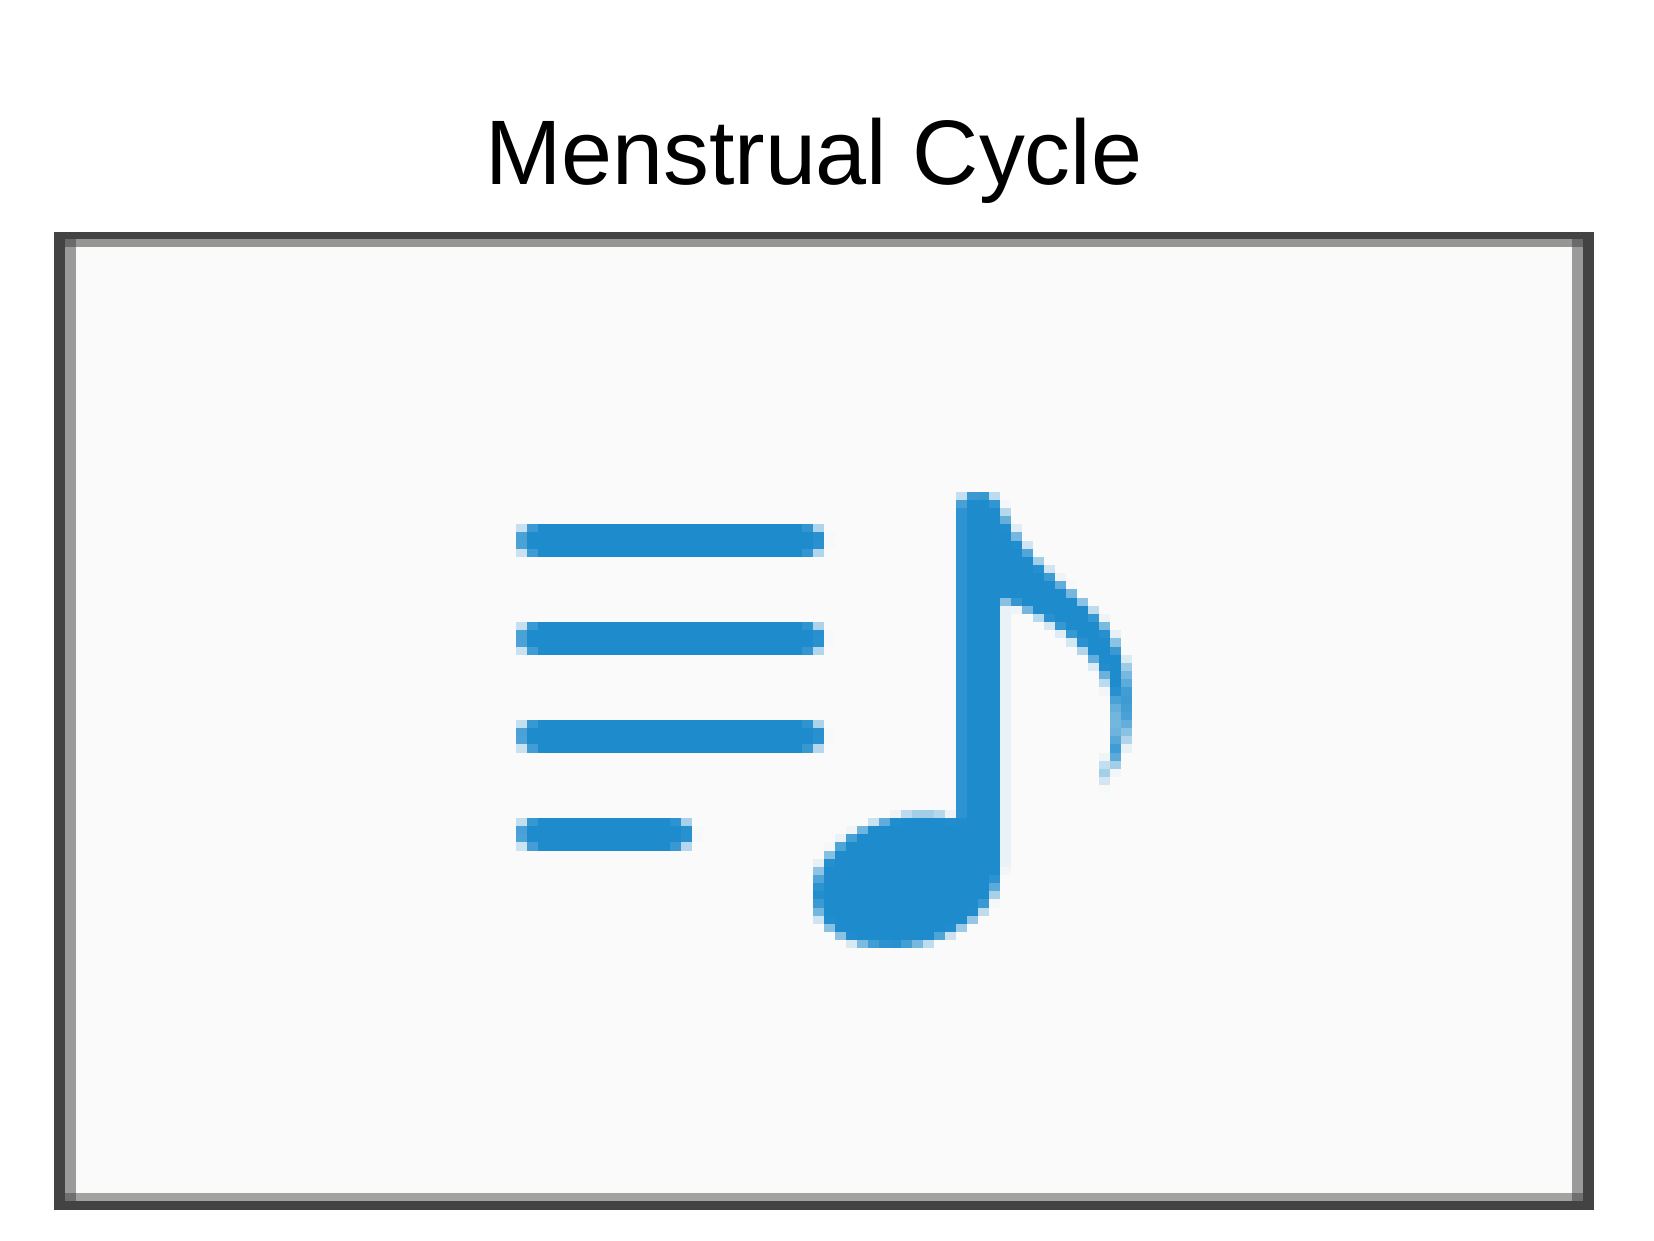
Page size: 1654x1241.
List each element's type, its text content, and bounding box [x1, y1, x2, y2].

title Menstrual Cycle [82, 49, 1571, 230]
text_box [53, 230, 1595, 1211]
